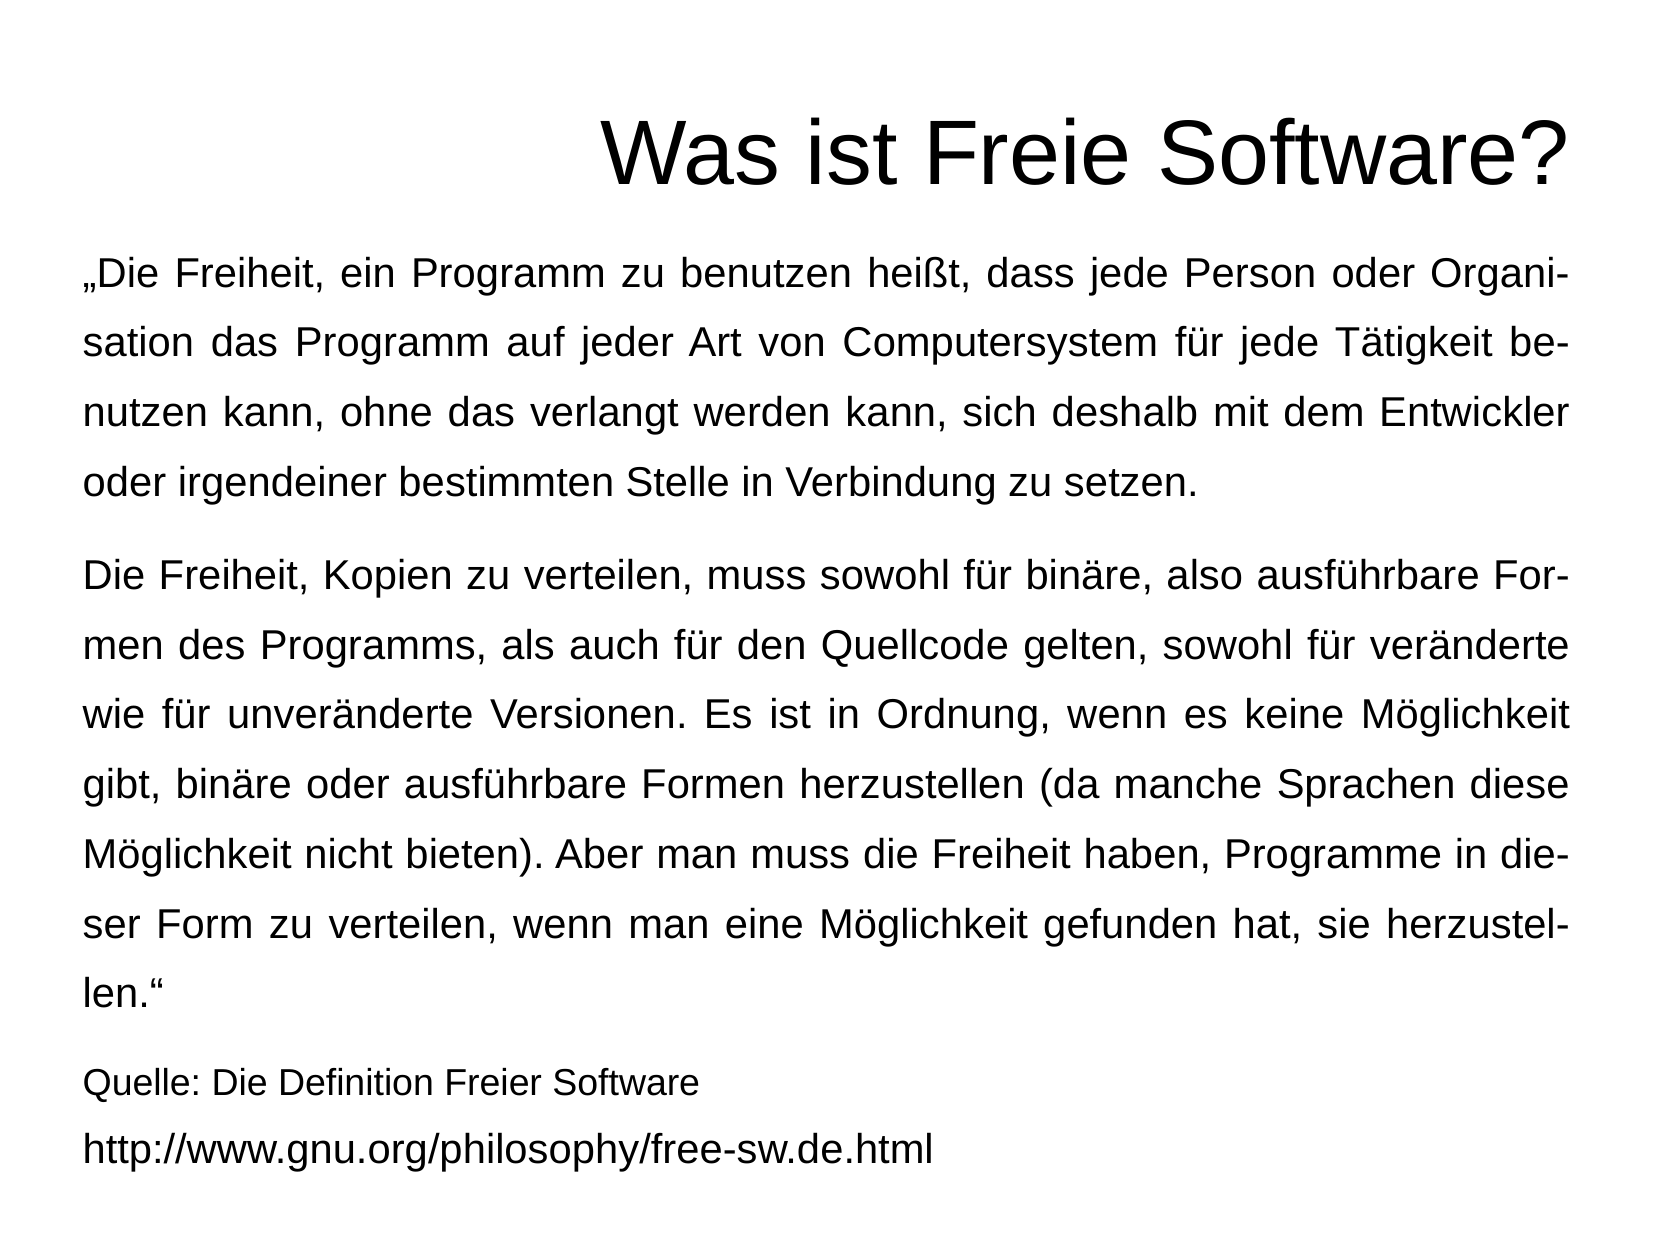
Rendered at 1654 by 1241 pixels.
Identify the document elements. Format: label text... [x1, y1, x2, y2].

subtitle „Die Freiheit, ein Programm zu benutzen heißt, dass jede Person oder Organi-sation das Programm auf jeder Art von Computersystem für jede Tätigkeit be-nutzen kann, ohne das verlangt werden kann, sich deshalb mit dem Entwickler oder irgendeiner bestimmten Stelle in Verbindung zu setzen. Die Freiheit, Kopien zu verteilen, muss sowohl für binäre, also ausführbare For-men des Programms, als auch für den Quellcode gelten, sowohl für veränderte wie für unveränderte Versionen. Es ist in Ordnung, wenn es keine Möglichkeit gibt, binäre oder ausführbare Formen herzustellen (da manche Sprachen diese Möglichkeit nicht bieten). Aber man muss die Freiheit haben, Programme in die-ser Form zu verteilen, wenn man eine Möglichkeit gefunden hat, sie herzustel-len.“ Quelle: Die Definition Freier Software http://www.gnu.org/philosophy/free-sw.de.html [82, 237, 1571, 1162]
title Was ist Freie Software? [82, 56, 1571, 237]
